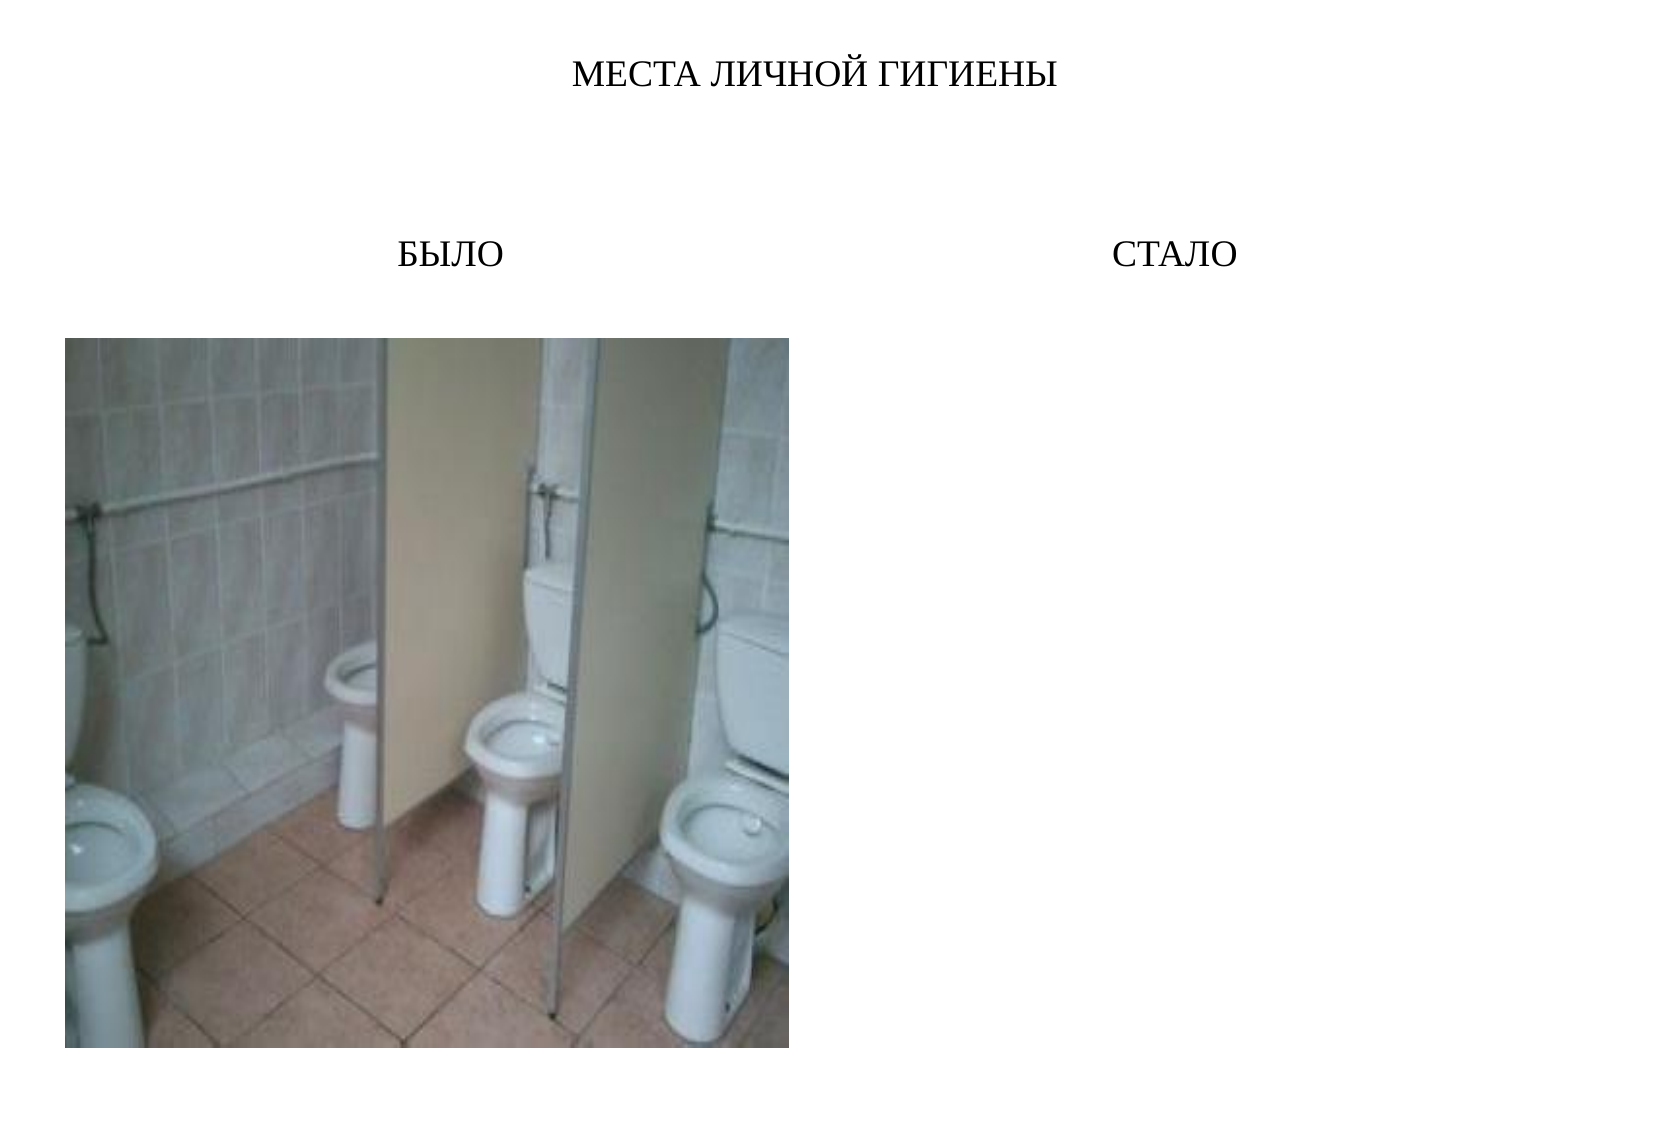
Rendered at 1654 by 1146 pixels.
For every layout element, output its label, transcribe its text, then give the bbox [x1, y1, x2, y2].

text_box СТАЛО [1097, 221, 1253, 281]
text_box МЕСТА ЛИЧНОЙ ГИГИЕНЫ [177, 39, 1462, 104]
text_box БЫЛО [382, 221, 519, 281]
picture [65, 338, 789, 1048]
